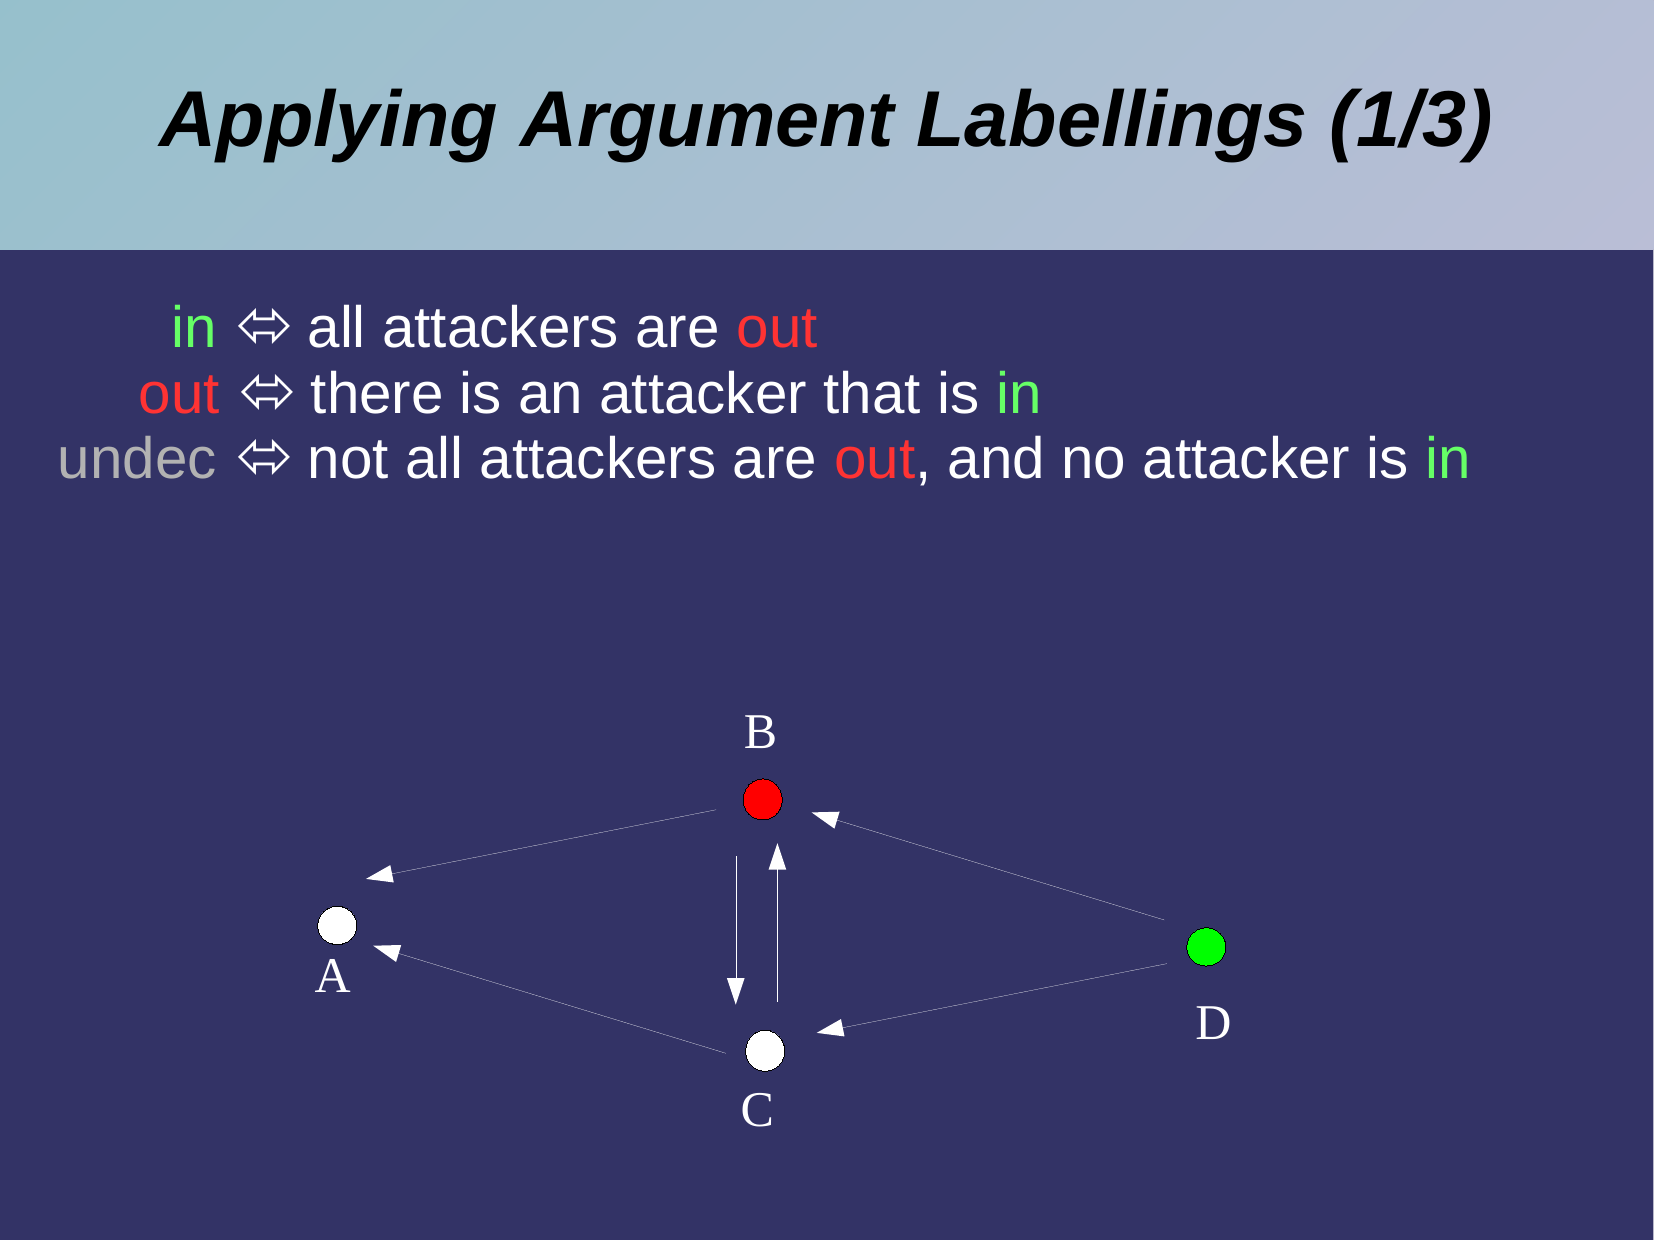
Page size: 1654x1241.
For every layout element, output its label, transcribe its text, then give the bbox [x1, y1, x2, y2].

text_box B [744, 704, 799, 793]
text_box A [314, 948, 361, 1055]
text_box [745, 1030, 785, 1072]
text_box C [740, 1081, 791, 1188]
text_box [1186, 927, 1226, 967]
text_box [317, 906, 357, 945]
text_box [743, 793, 783, 820]
text_box D [1195, 994, 1241, 1077]
text_box in  all attackers are out out  there is an attacker that is in undec  not all attackers are out, and no attacker is in [57, 295, 1593, 511]
title Applying Argument Labellings (1/3) [0, 15, 1654, 223]
